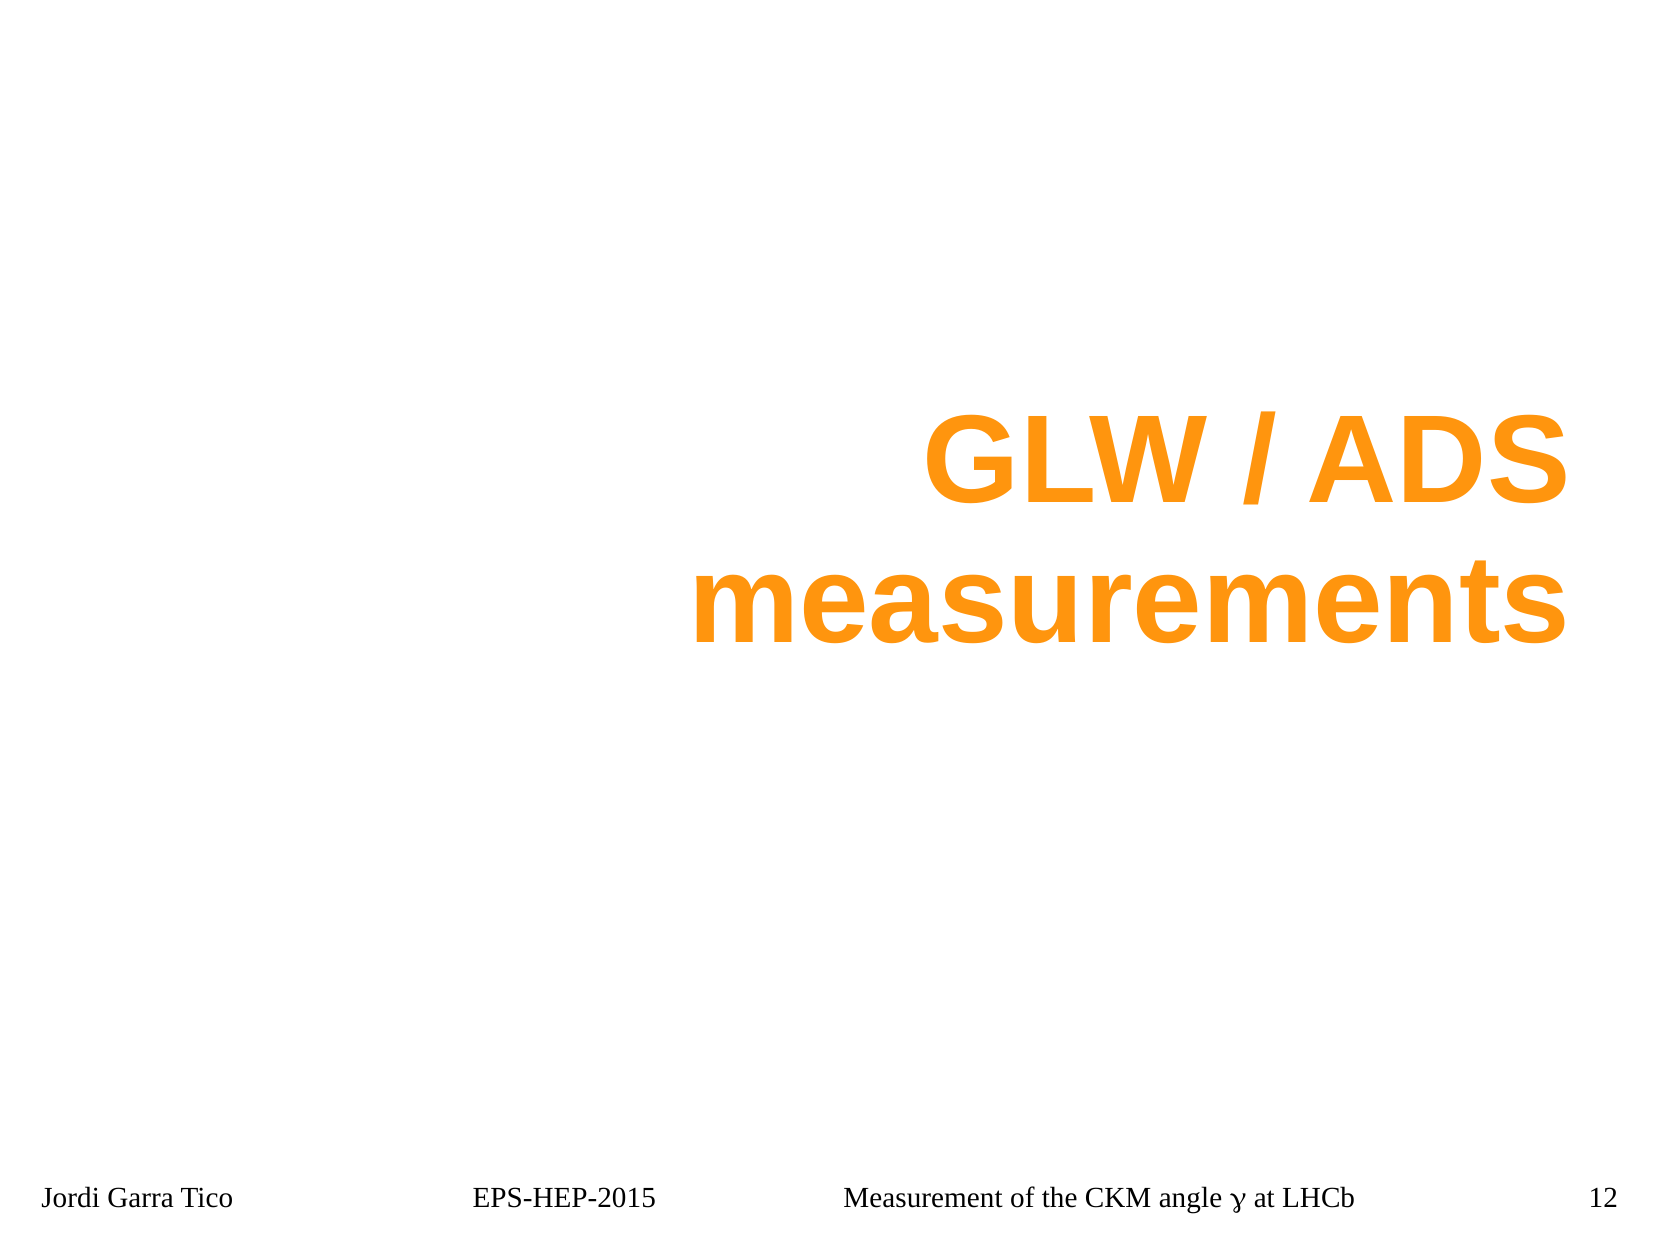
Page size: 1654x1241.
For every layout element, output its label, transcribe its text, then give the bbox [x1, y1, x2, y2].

subtitle GLW / ADS measurements [82, 49, 1571, 1010]
